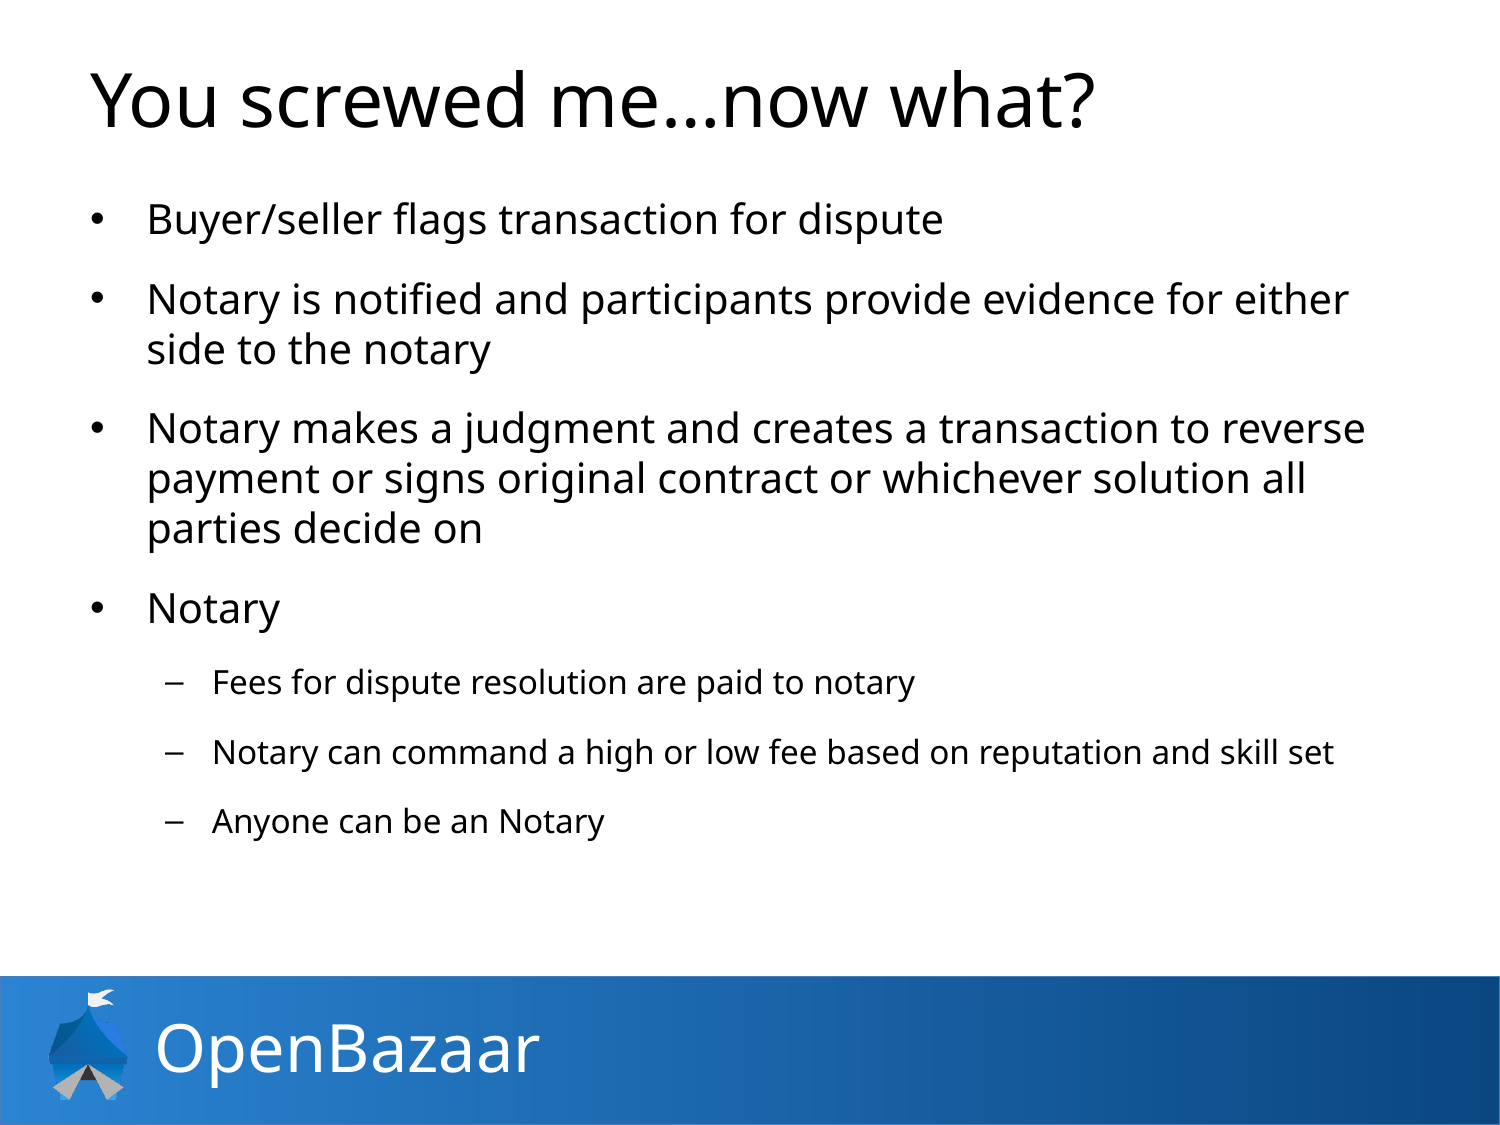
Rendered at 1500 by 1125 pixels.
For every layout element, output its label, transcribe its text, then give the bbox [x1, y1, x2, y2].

list Buyer/seller flags transaction for dispute Notary is notified and participants provide evidence for either side to the notary Notary makes a judgment and creates a transaction to reverse payment or signs original contract or whichever solution all parties decide on Notary Fees for dispute resolution are paid to notary Notary can command a high or low fee based on reputation and skill set Anyone can be an Notary [75, 185, 1425, 949]
title You screwed me…now what? [75, 45, 1425, 155]
picture [40, 985, 136, 1105]
